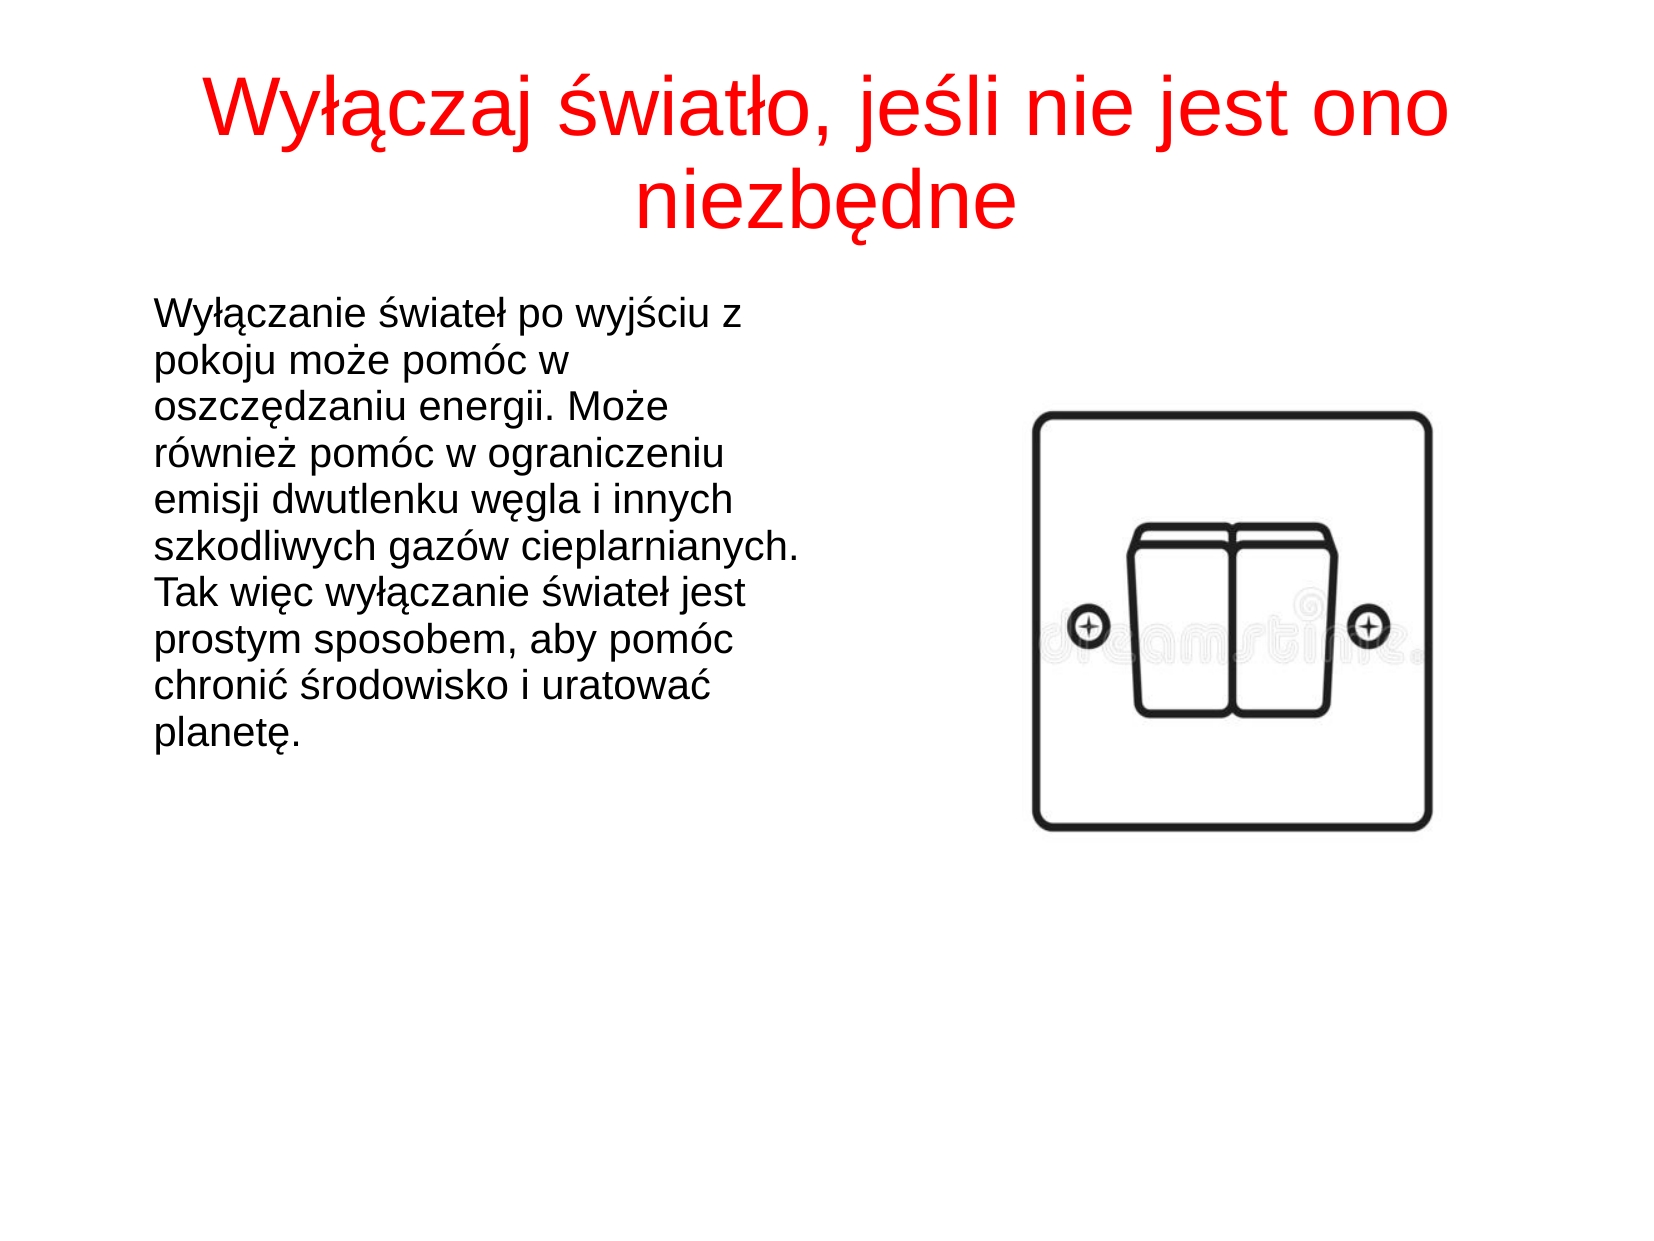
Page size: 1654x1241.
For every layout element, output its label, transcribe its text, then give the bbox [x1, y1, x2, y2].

title Wyłączaj światło, jeśli nie jest ono niezbędne [82, 49, 1571, 257]
list Wyłączanie świateł po wyjściu z pokoju może pomóc w oszczędzaniu energii. Może również pomóc w ograniczeniu emisji dwutlenku węgla i innych szkodliwych gazów cieplarnianych. Tak więc wyłączanie świateł jest prostym sposobem, aby pomóc chronić środowisko i uratować planetę. [82, 290, 809, 1109]
picture [933, 307, 1483, 884]
